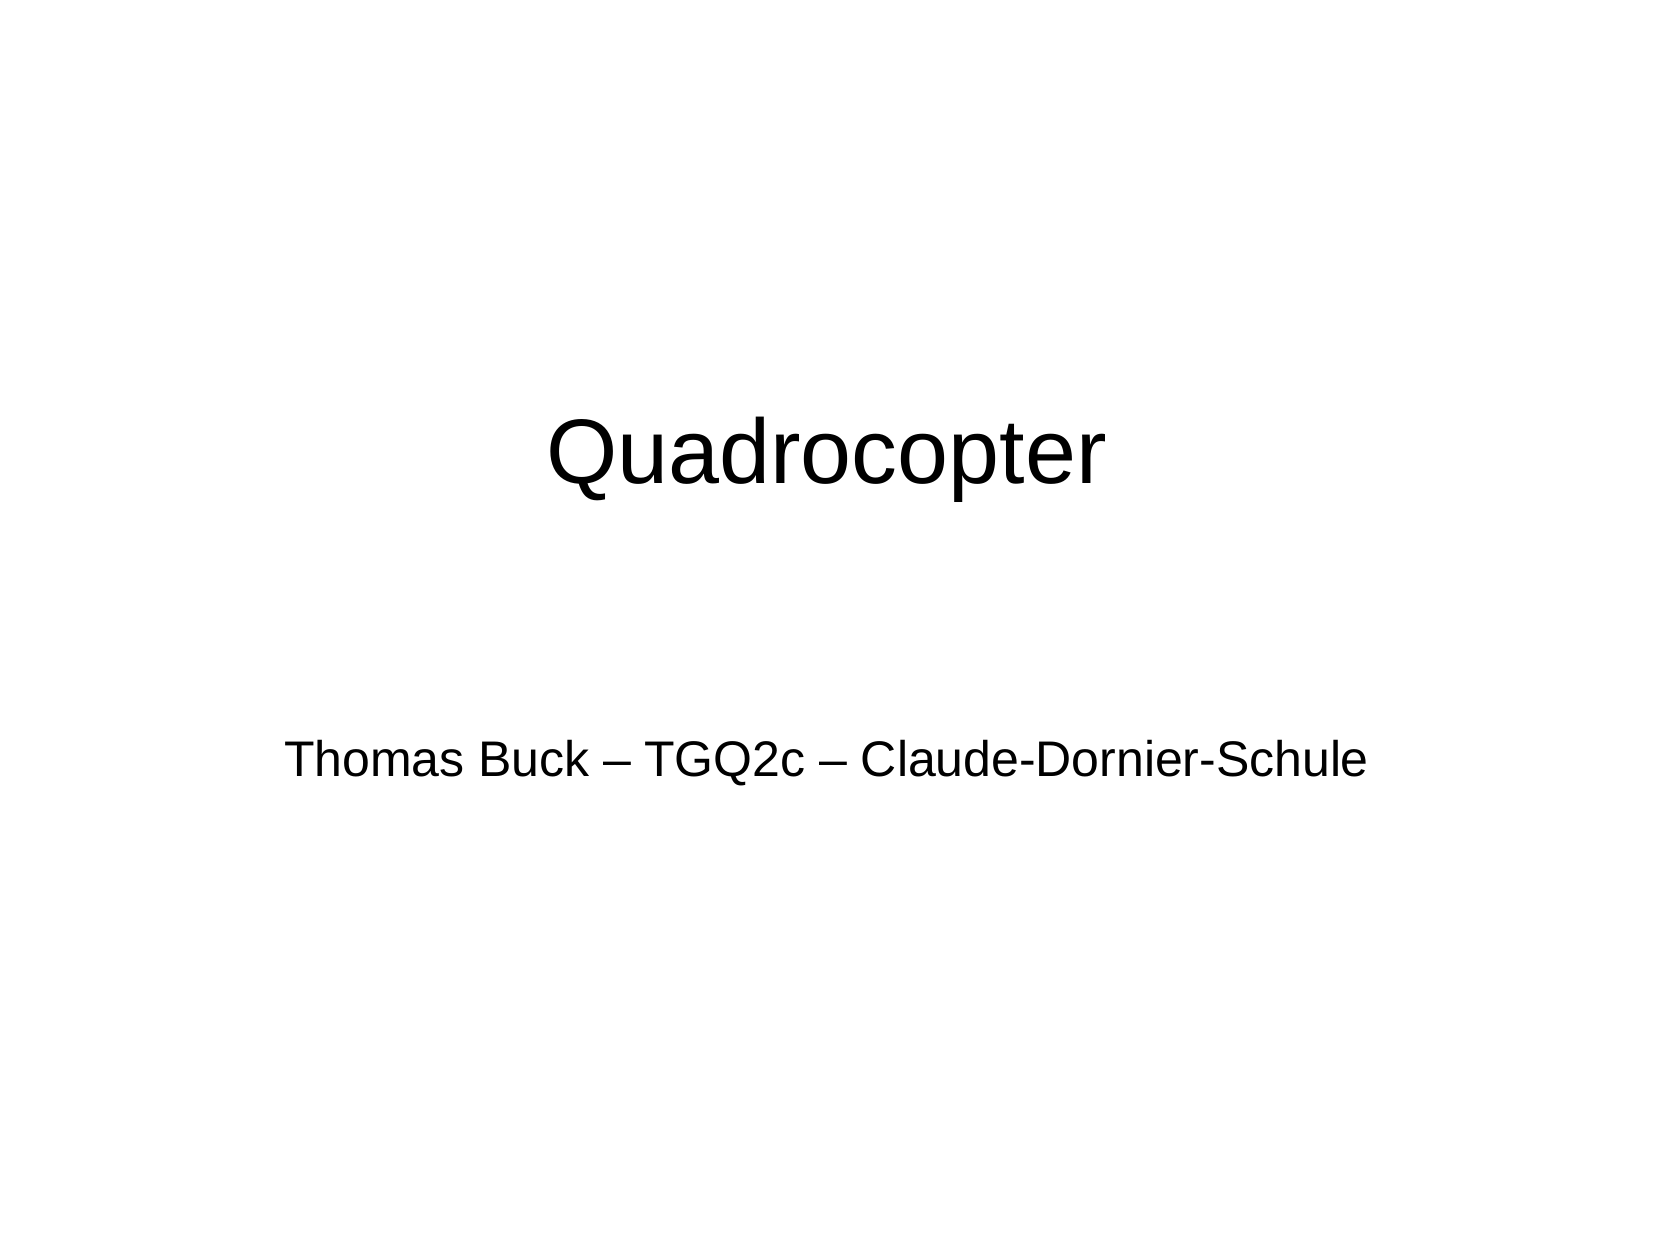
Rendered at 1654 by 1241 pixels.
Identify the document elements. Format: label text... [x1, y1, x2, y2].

title Quadrocopter [82, 348, 1571, 556]
subtitle Thomas Buck – TGQ2c – Claude-Dornier-Schule [82, 685, 1571, 833]
